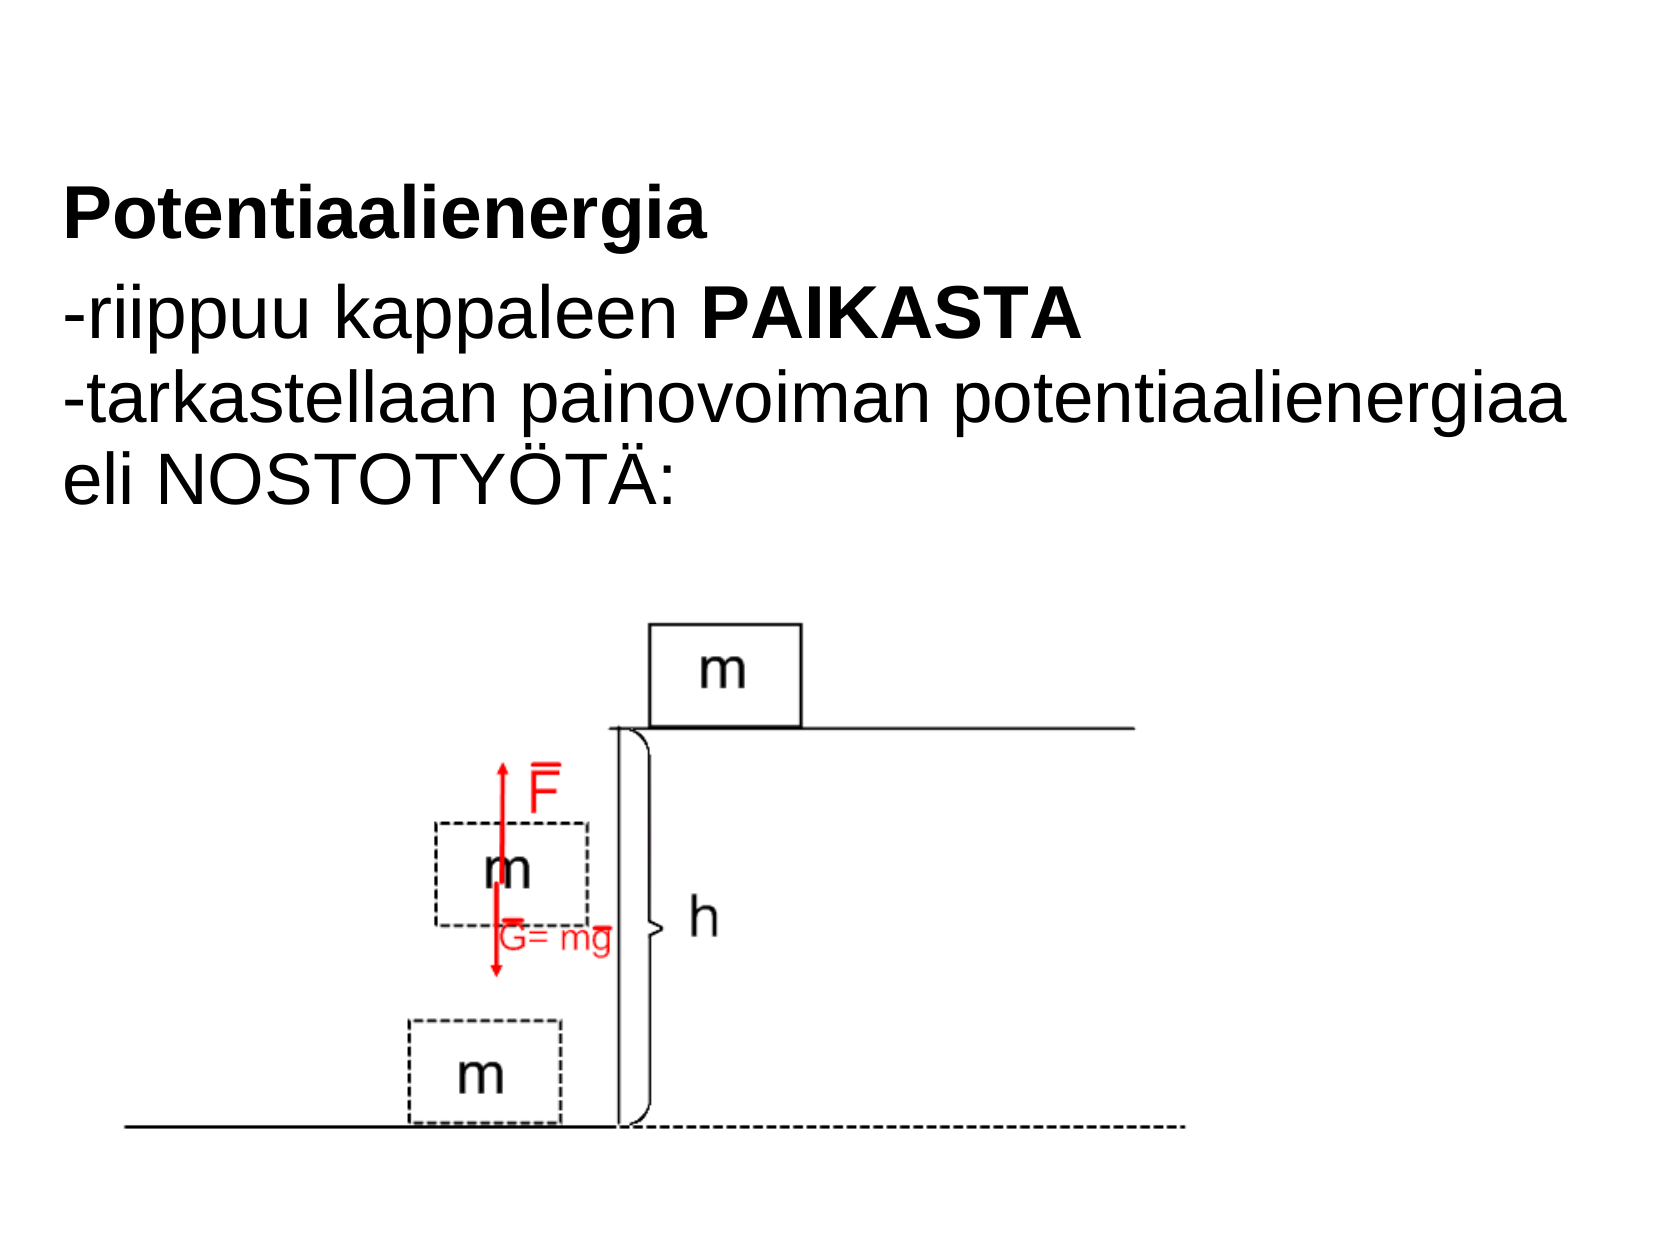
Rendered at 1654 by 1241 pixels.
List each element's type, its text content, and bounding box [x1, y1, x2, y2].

picture [91, 555, 1217, 1159]
text_box Potentiaalienergia -riippuu kappaleen PAIKASTA -tarkastellaan painovoiman potentiaalienergiaa eli NOSTOTYÖTÄ: [47, 67, 1619, 544]
